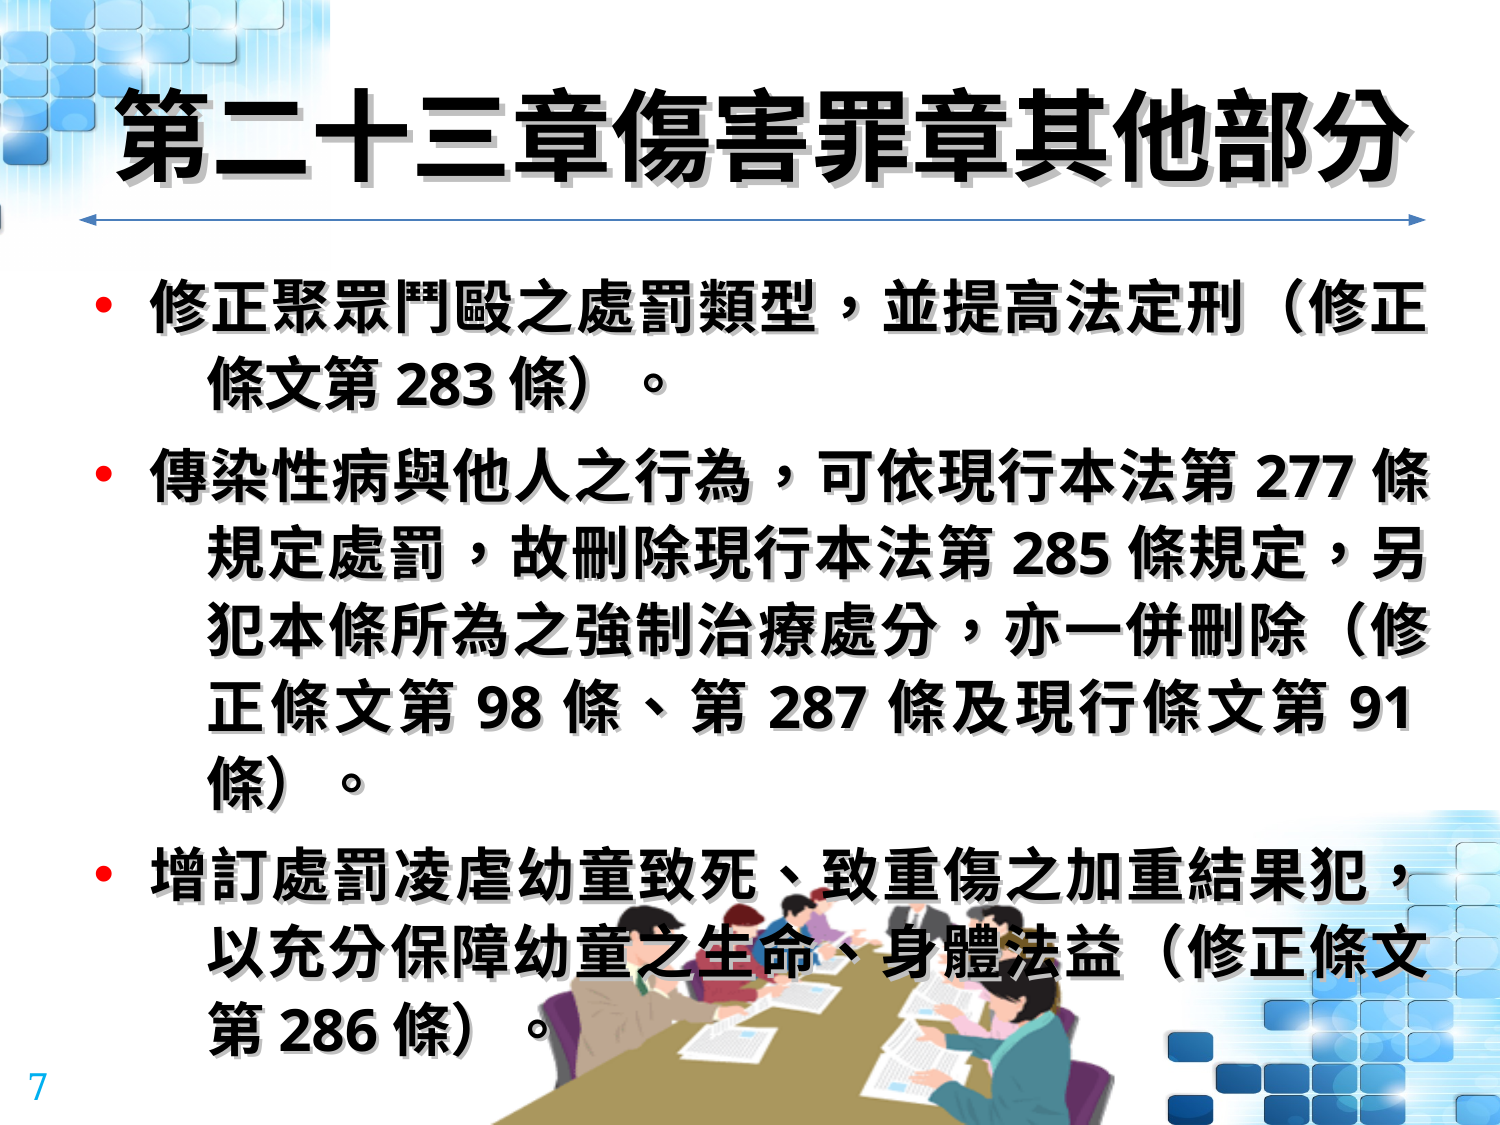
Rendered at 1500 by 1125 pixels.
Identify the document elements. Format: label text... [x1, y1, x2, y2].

picture [490, 1058, 1117, 1125]
text_box 修正聚眾鬥毆之處罰類型，並提高法定刑（修正條文第283條）。 傳染性病與他人之行為，可依現行本法第277條規定處罰，故刪除現行本法第285條規定，另犯本條所為之強制治療處分，亦一併刪除（修正條文第98條、第287條及現行條文第91條）。 增訂處罰凌虐幼童致死、致重傷之加重結果犯，以充分保障幼童之生命、身體法益（修正條文第286條）。 [78, 255, 1445, 1058]
text_box 7 [12, 1055, 363, 1116]
text_box 第二十三章傷害罪章其他部分 [82, 66, 1441, 201]
